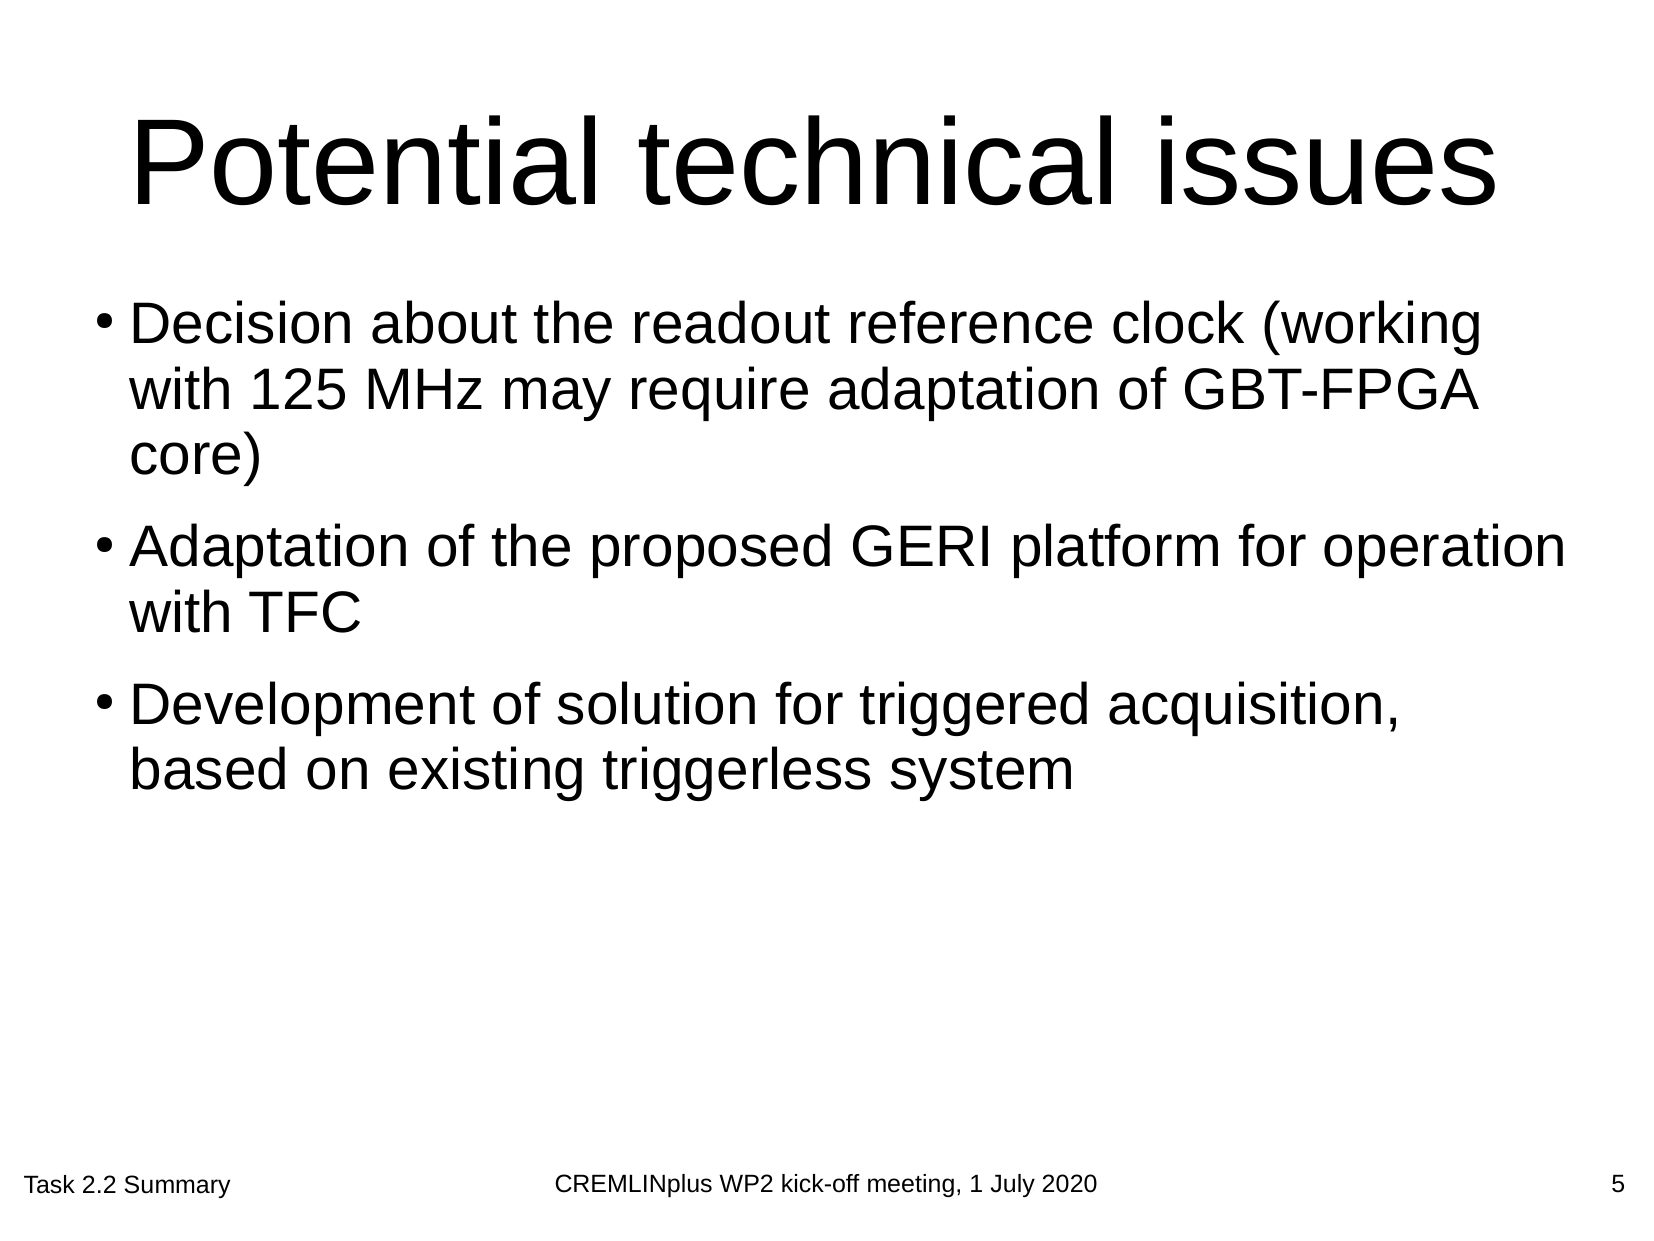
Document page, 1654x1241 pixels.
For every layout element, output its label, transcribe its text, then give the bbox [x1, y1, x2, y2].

list Decision about the readout reference clock (working with 125 MHz may require adaptation of GBT-FPGA core) Adaptation of the proposed GERI platform for operation with TFC Development of solution for triggered acquisition, based on existing triggerless system [82, 290, 1571, 804]
title Potential technical issues [70, 59, 1560, 267]
